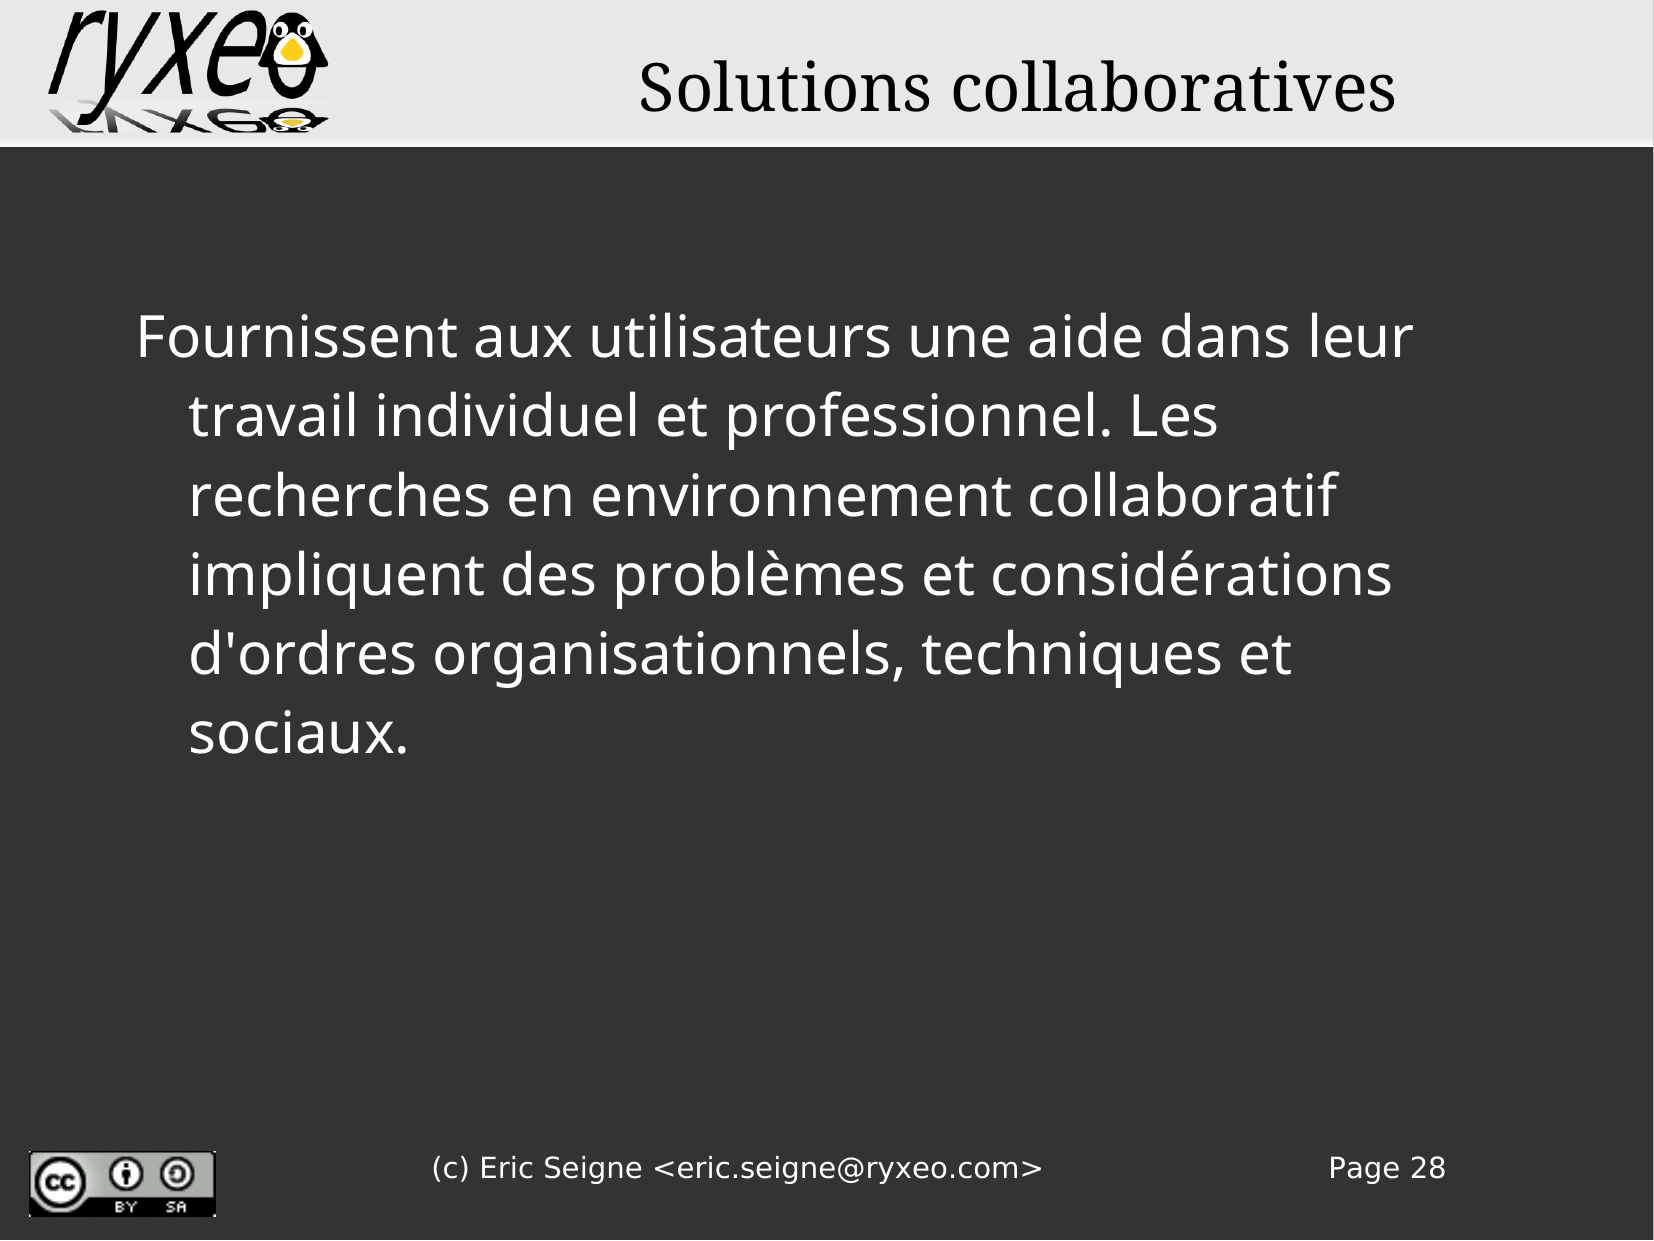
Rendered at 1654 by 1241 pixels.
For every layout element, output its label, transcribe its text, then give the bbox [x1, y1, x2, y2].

picture [0, 0, 1654, 147]
title Solutions collaboratives [442, 29, 1595, 142]
picture [29, 1151, 216, 1217]
list Fournissent aux utilisateurs une aide dans leur travail individuel et professionnel. Les recherches en environnement collaboratif impliquent des problèmes et considérations d'ordres organisationnels, techniques et sociaux. [118, 295, 1522, 1117]
